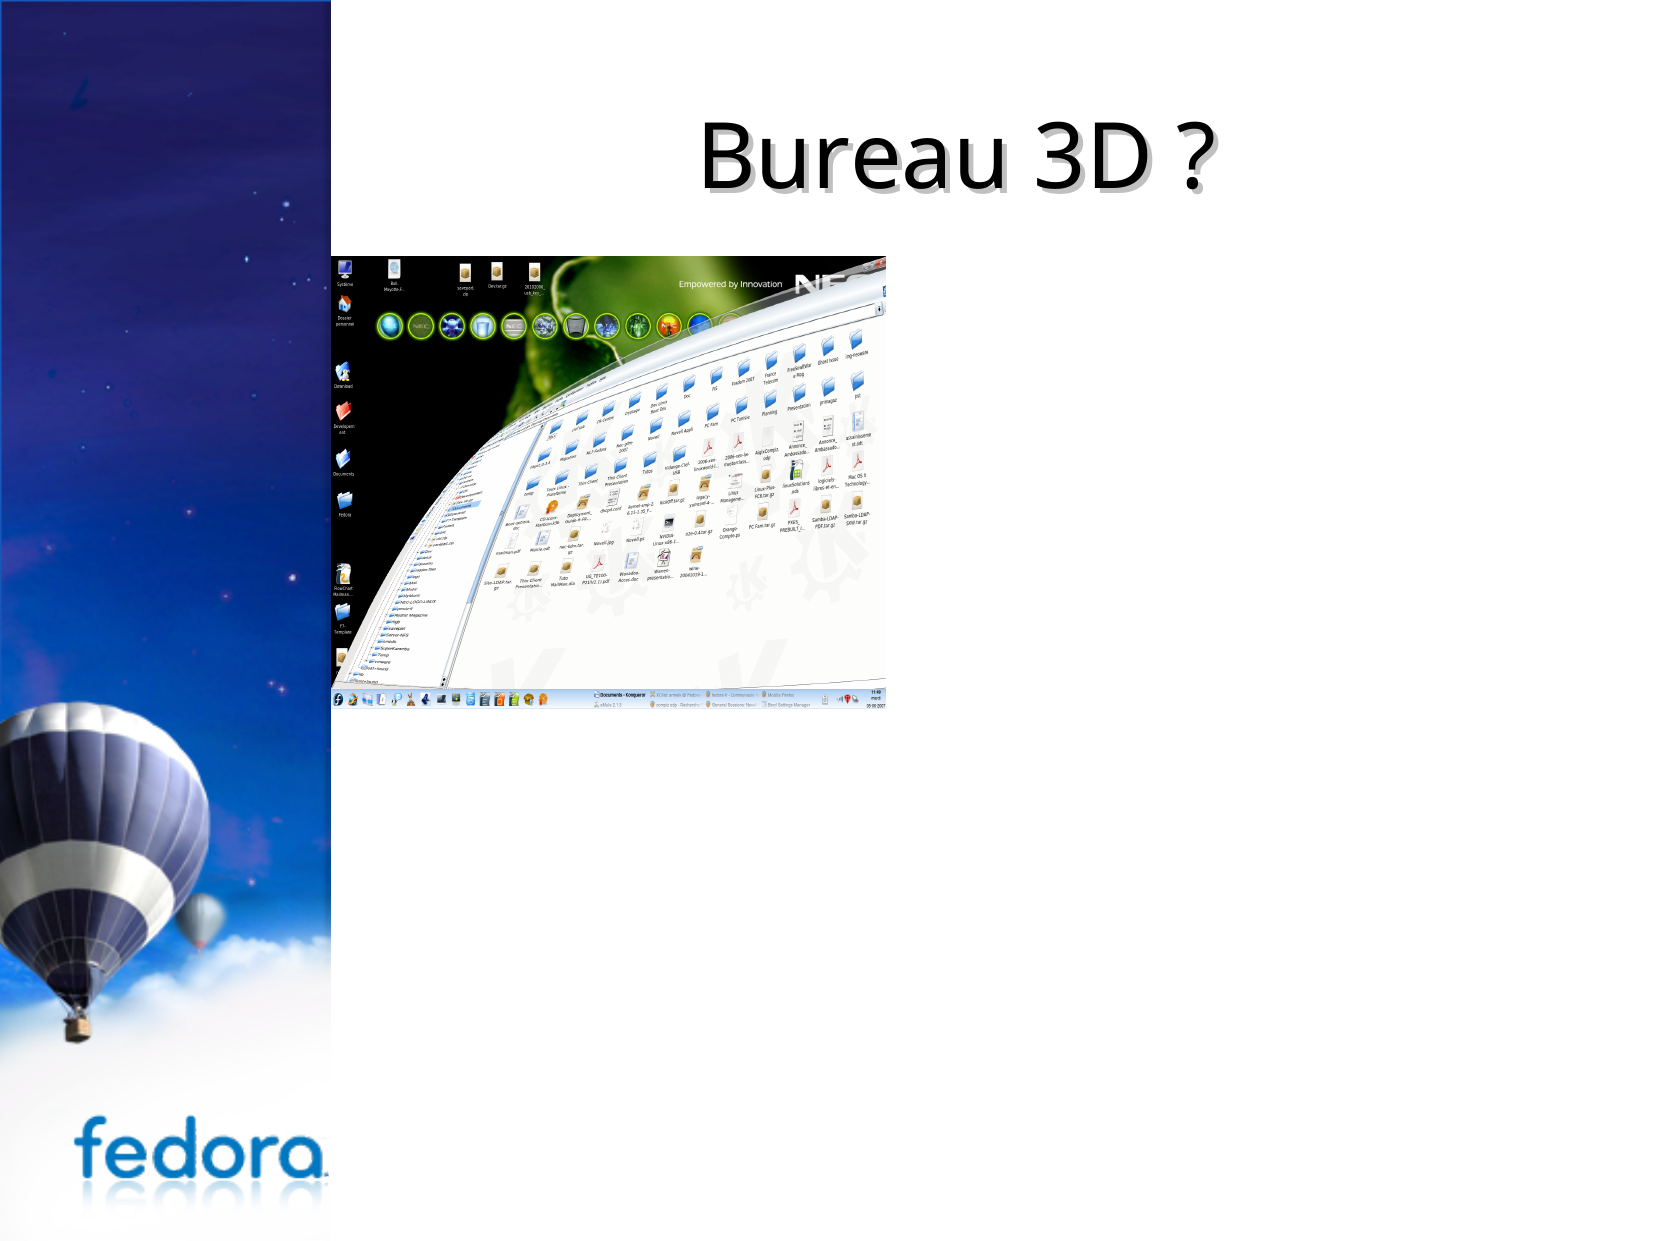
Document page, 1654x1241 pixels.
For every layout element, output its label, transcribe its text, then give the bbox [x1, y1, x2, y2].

picture [0, 0, 886, 1241]
title Bureau 3D ? [331, 49, 1571, 257]
